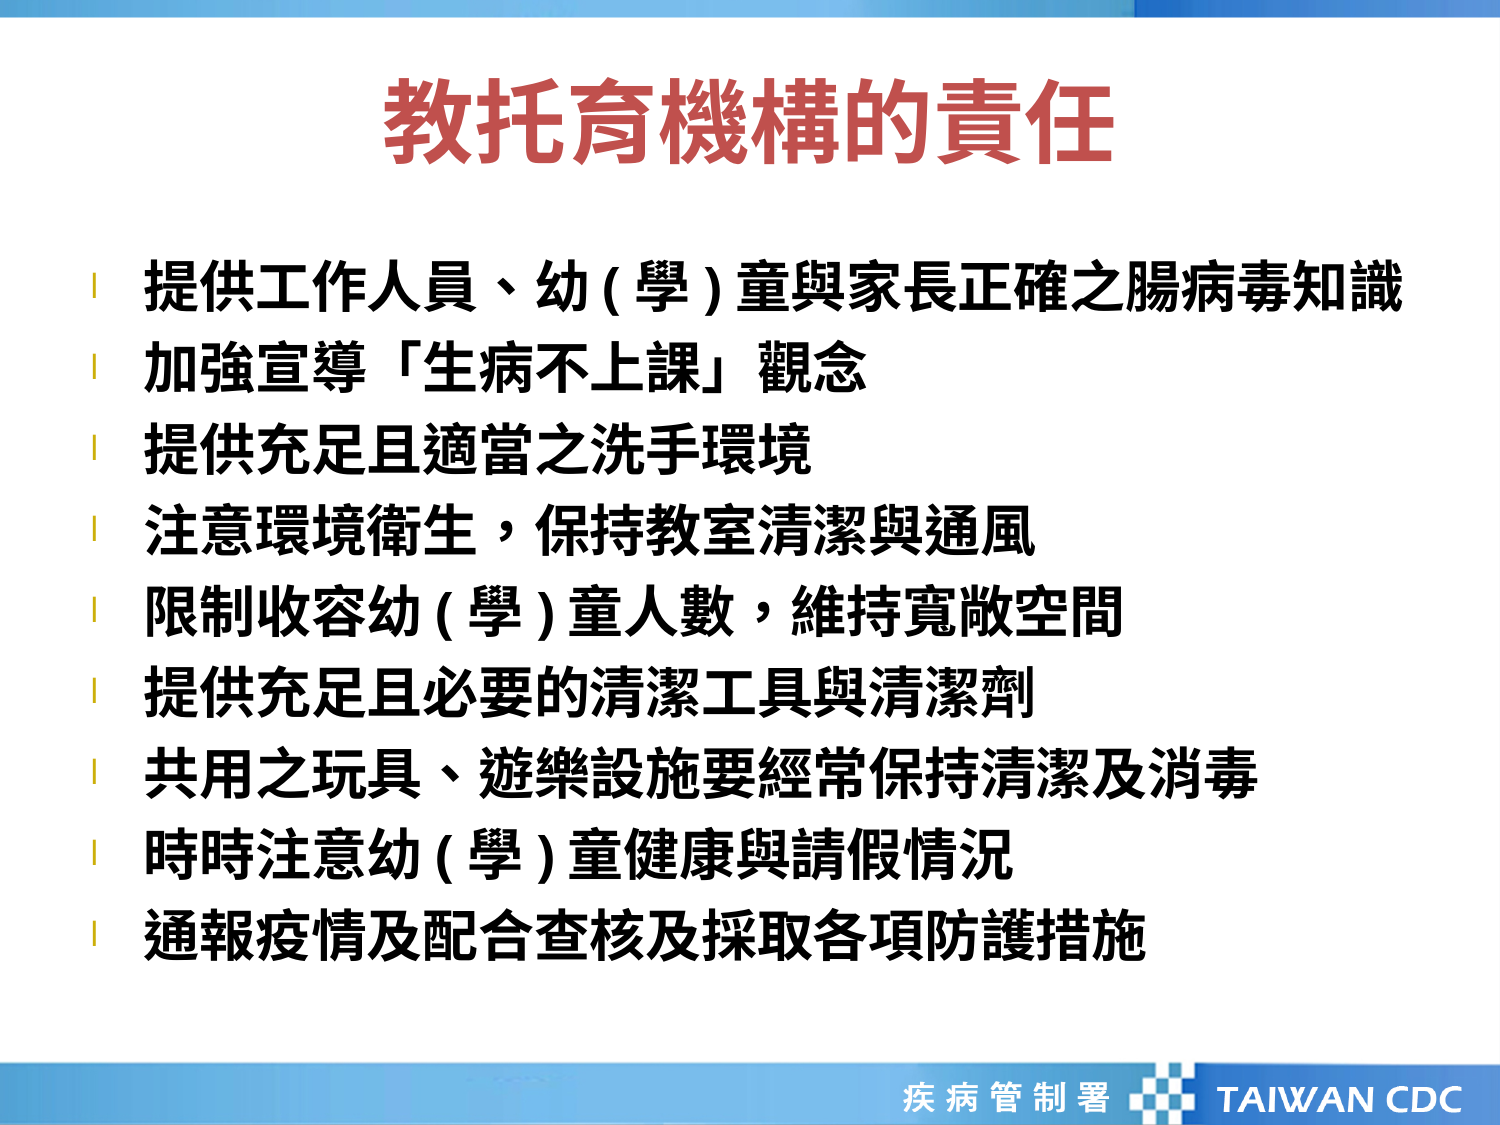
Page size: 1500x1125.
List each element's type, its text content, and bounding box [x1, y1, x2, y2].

list 提供工作人員、幼(學)童與家長正確之腸病毒知識 加強宣導「生病不上課」觀念 提供充足且適當之洗手環境 注意環境衛生，保持教室清潔與通風 限制收容幼(學)童人數，維持寬敞空間 提供充足且必要的清潔工具與清潔劑 共用之玩具、遊樂設施要經常保持清潔及消毒 時時注意幼(學)童健康與請假情況 通報疫情及配合查核及採取各項防護措施 [75, 244, 1436, 1031]
title 教托育機構的責任 [75, 25, 1426, 214]
